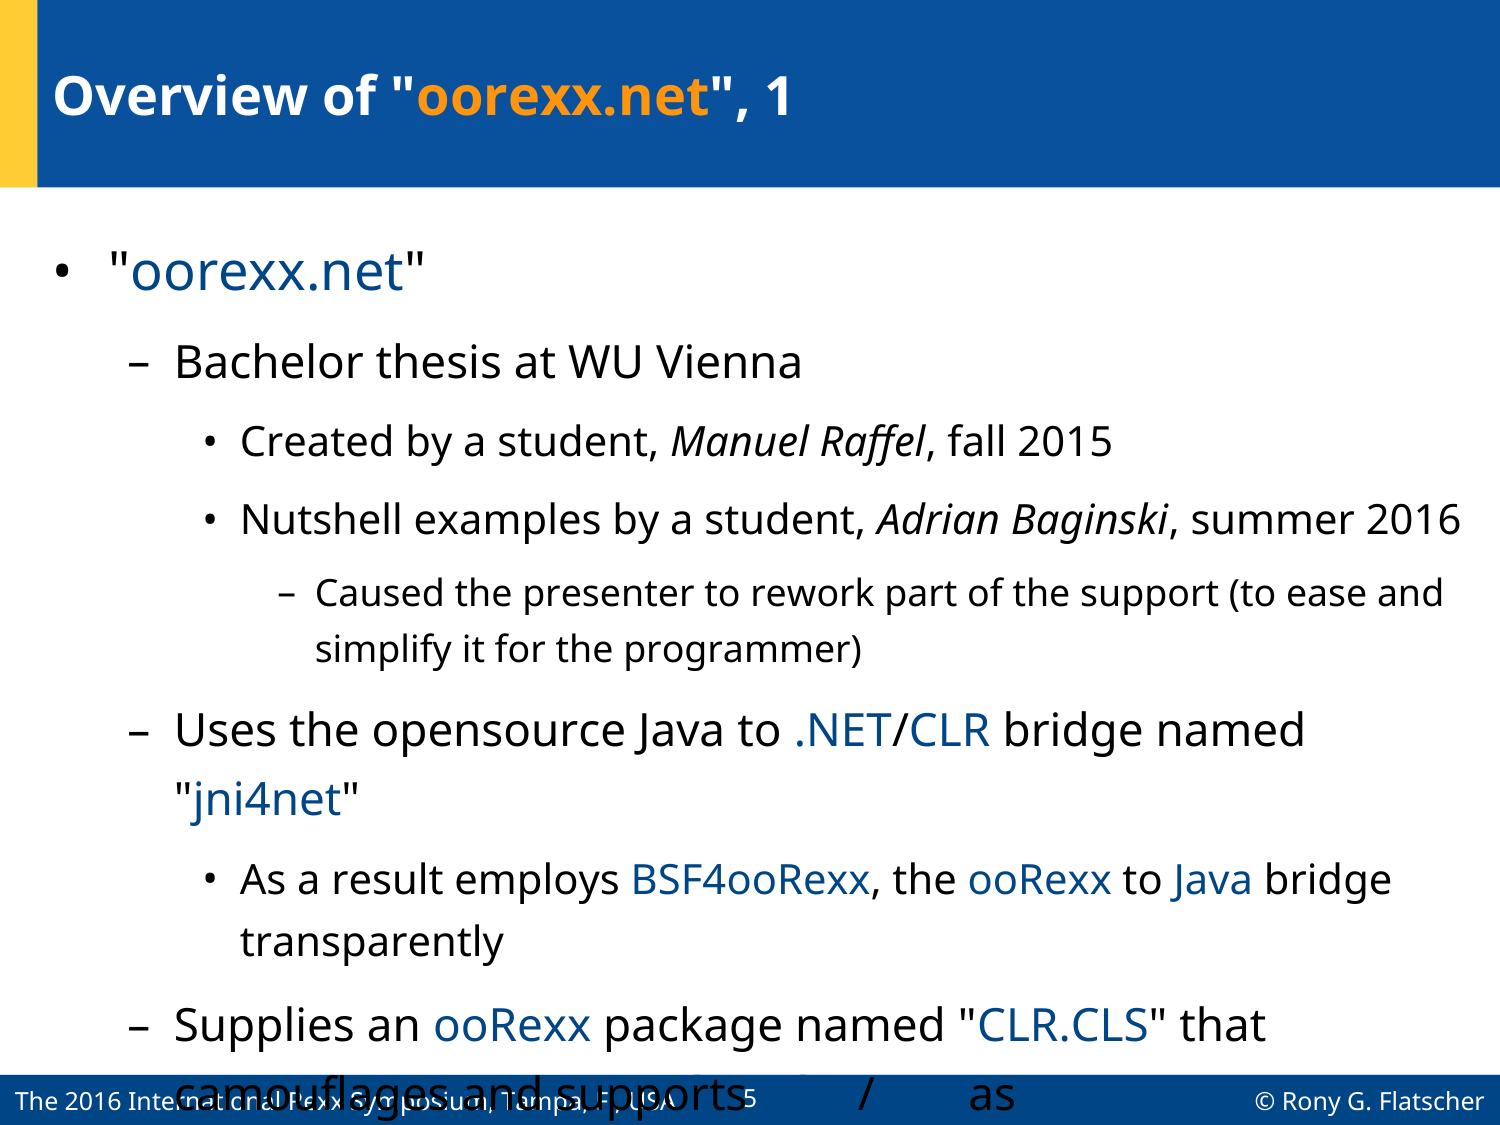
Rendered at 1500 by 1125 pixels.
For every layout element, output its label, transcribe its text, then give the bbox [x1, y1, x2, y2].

list "oorexx.net" Bachelor thesis at WU Vienna Created by a student, Manuel Raffel, fall 2015 Nutshell examples by a student, Adrian Baginski, summer 2016 Caused the presenter to rework part of the support (to ease and simplify it for the programmer) Uses the opensource Java to .NET/CLR bridge named "jni4net" As a result employs BSF4ooRexx, the ooRexx to Java bridge transparently Supplies an ooRexx package named "CLR.CLS" that camouflages and supports .NET/CLR as ooRexx [37, 212, 1500, 1051]
title Overview of "oorexx.net", 1 [37, 0, 1500, 188]
